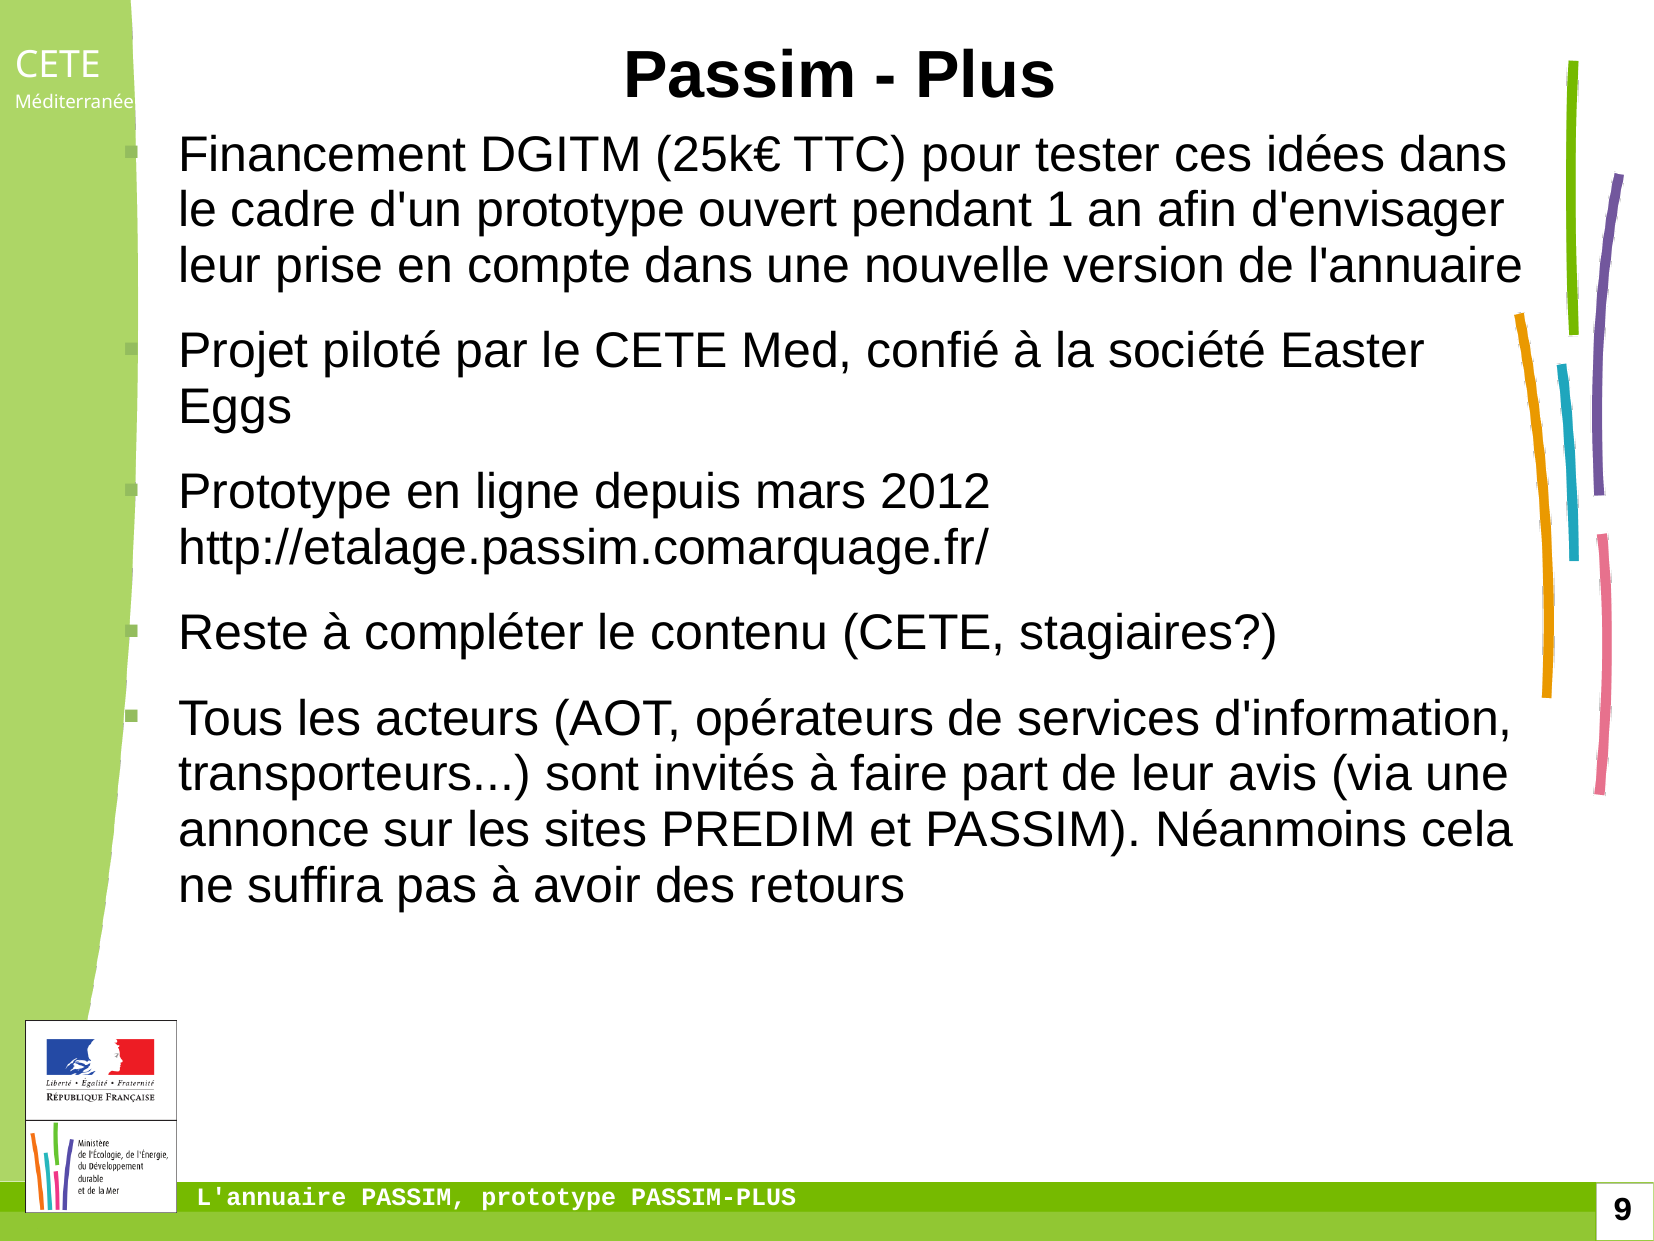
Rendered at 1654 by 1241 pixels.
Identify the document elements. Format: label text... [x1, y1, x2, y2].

picture [0, 0, 1654, 1241]
text_box Financement DGITM (25k€ TTC) pour tester ces idées dans le cadre d'un prototype ouvert pendant 1 an afin d'envisager leur prise en compte dans une nouvelle version de l'annuaire Projet piloté par le CETE Med, confié à la société Easter Eggs Prototype en ligne depuis mars 2012 http://etalage.passim.comarquage.fr/ Reste à compléter le contenu (CETE, stagiaires?) Tous les acteurs (AOT, opérateurs de services d'information, transporteurs...) sont invités à faire part de leur avis (via une annonce sur les sites PREDIM et PASSIM). Néanmoins cela ne suffira pas à avoir des retours [107, 125, 1541, 1167]
text_box Passim - Plus [115, 37, 1583, 113]
